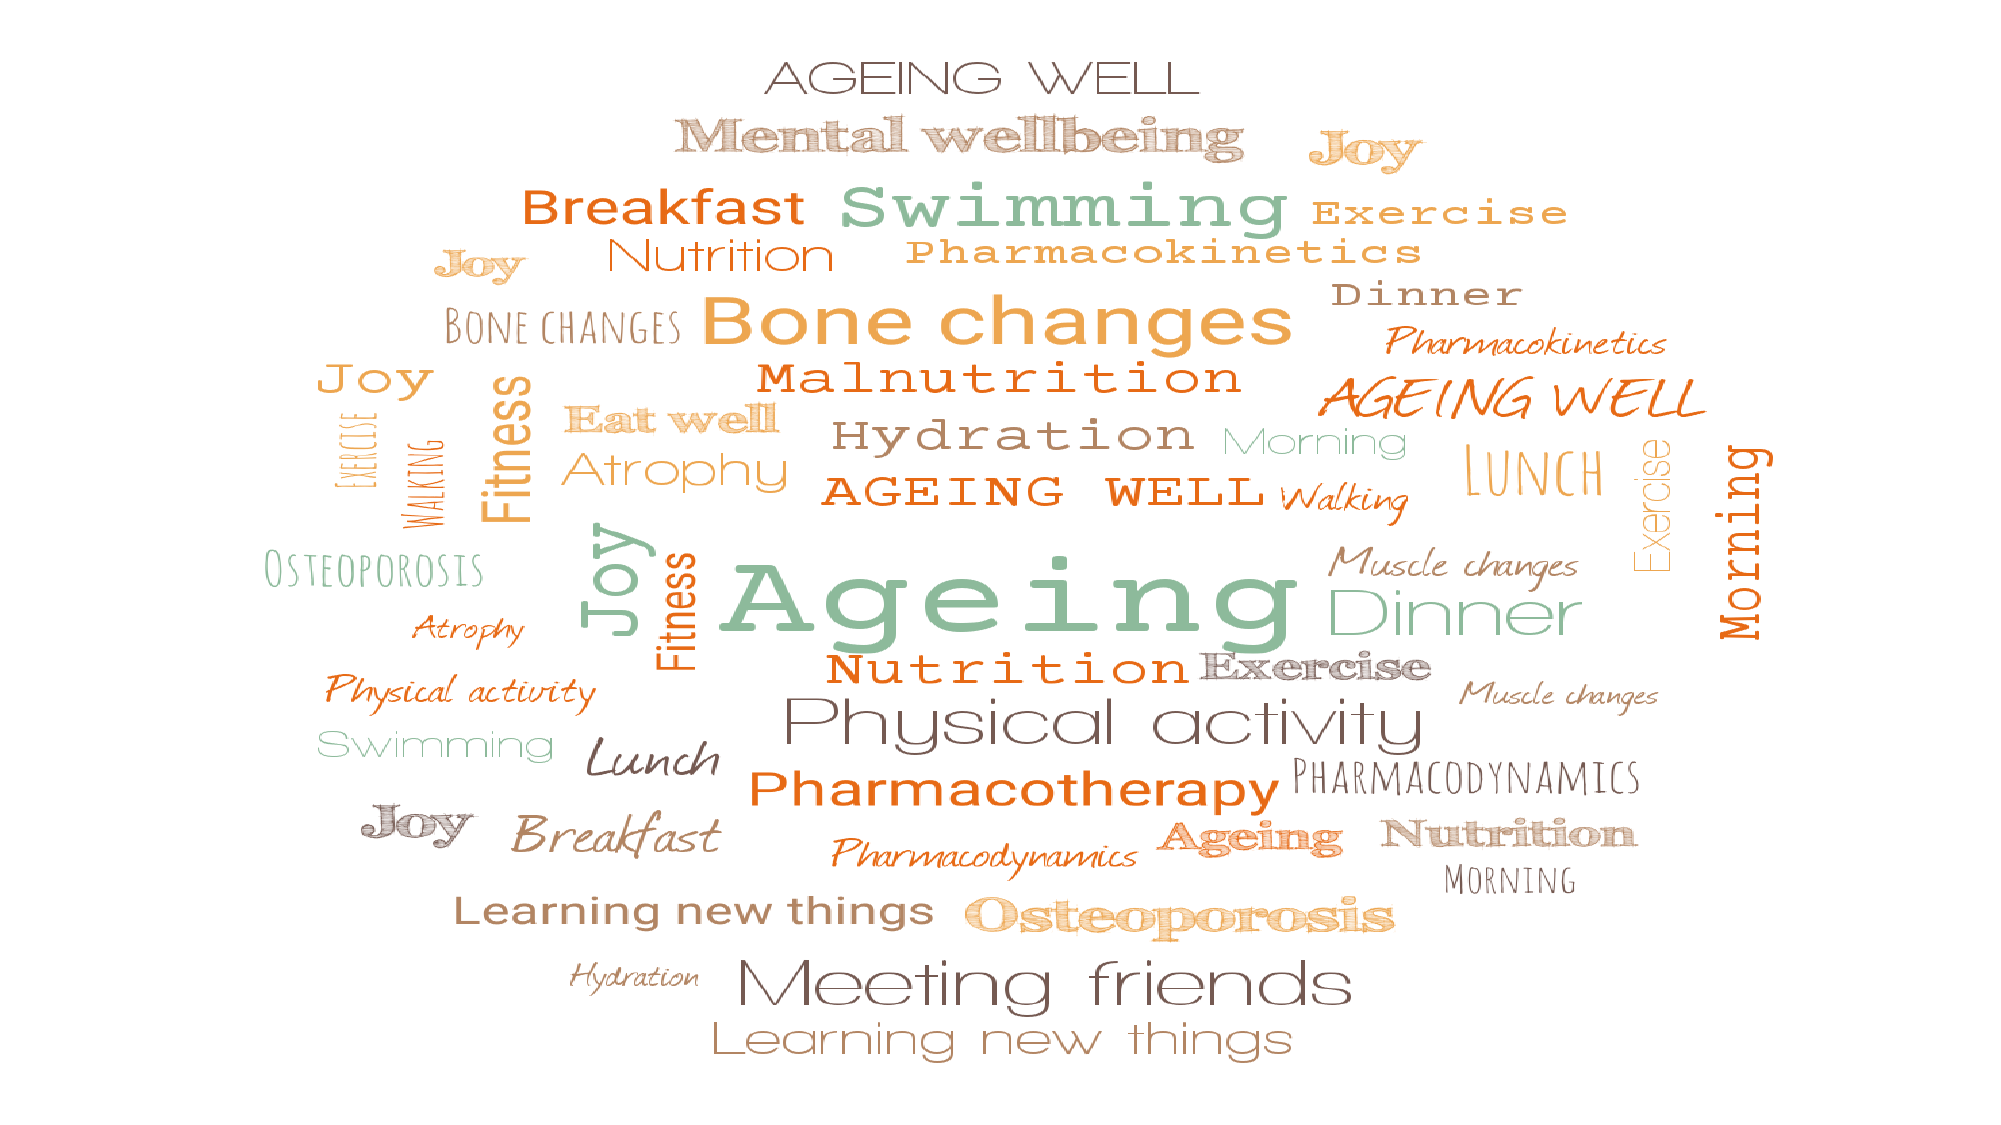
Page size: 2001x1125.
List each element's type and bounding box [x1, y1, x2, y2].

picture [195, 0, 1818, 1125]
